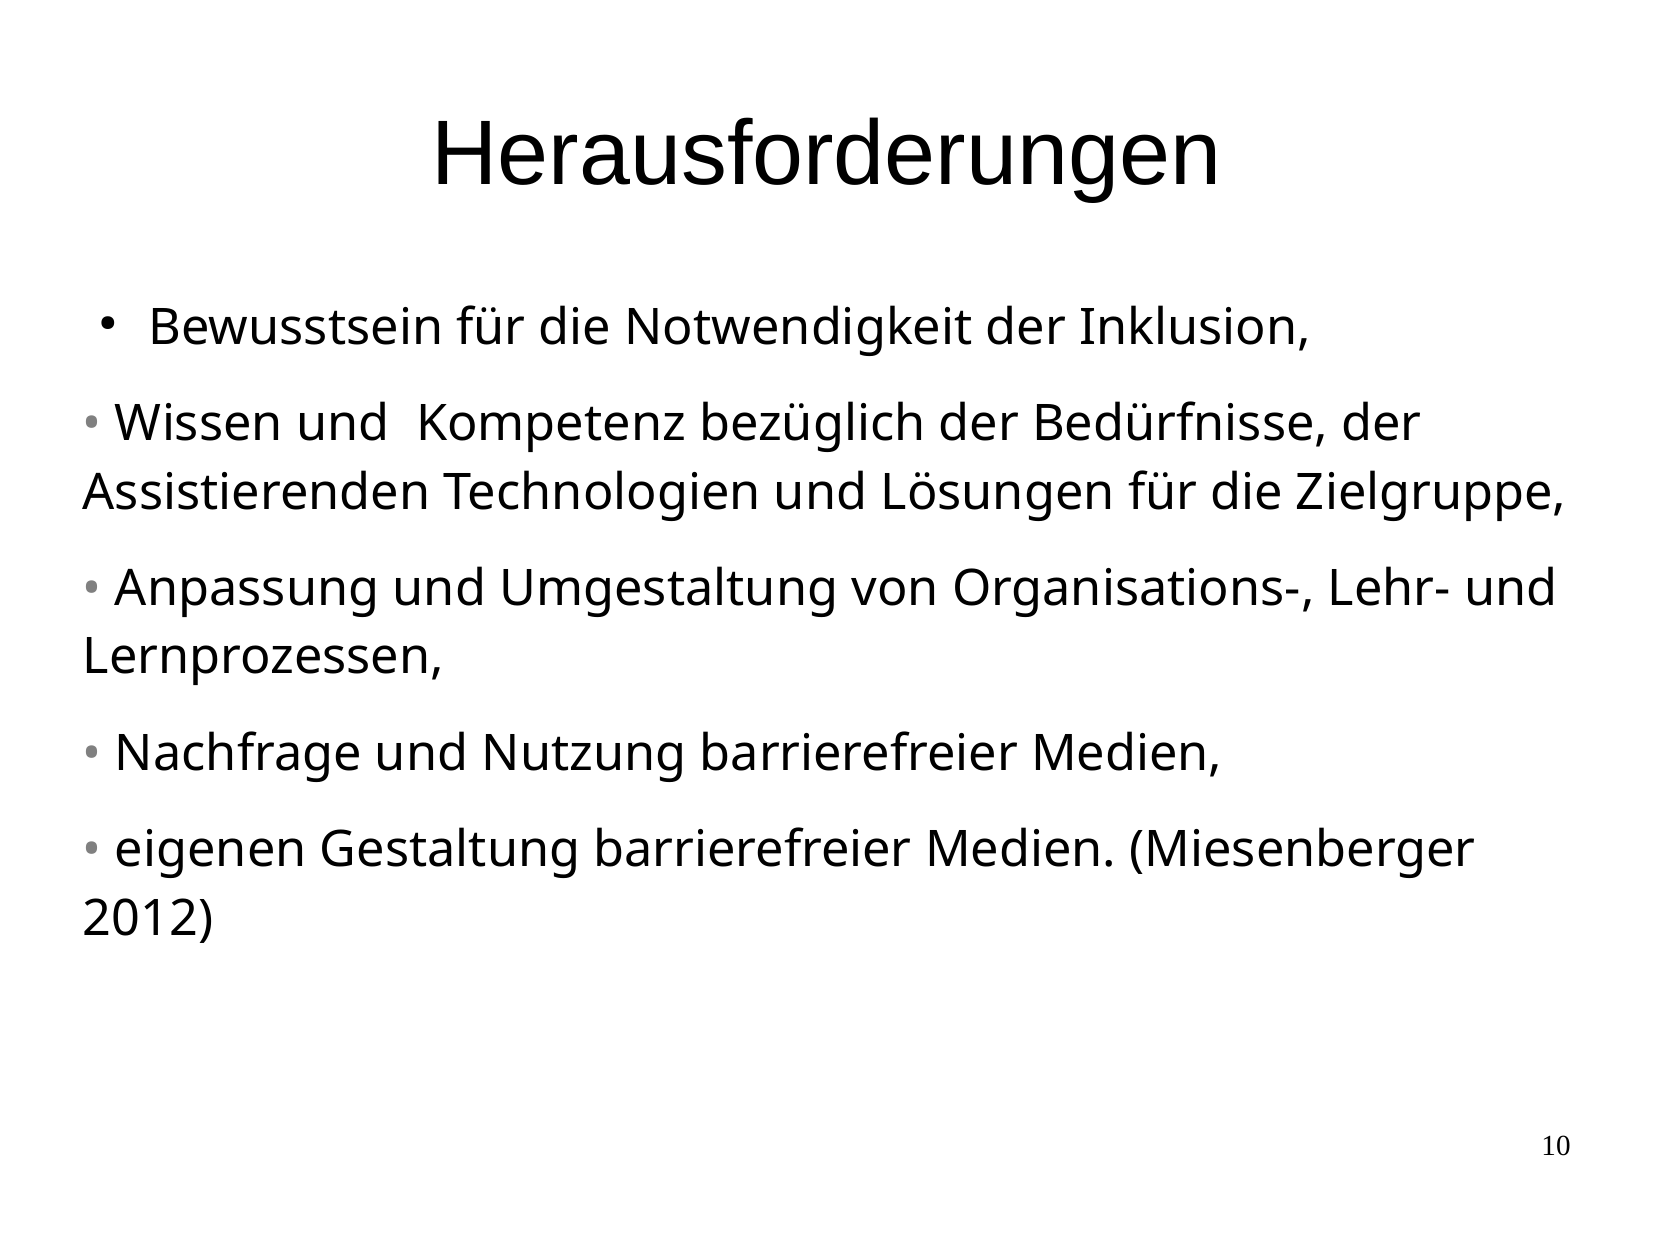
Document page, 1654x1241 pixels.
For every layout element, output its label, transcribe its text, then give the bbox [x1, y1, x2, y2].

list Bewusstsein für die Notwendigkeit der Inklusion, • Wissen und Kompetenz bezüglich der Bedürfnisse, der Assistierenden Technologien und Lösungen für die Zielgruppe, • Anpassung und Umgestaltung von Organisations-, Lehr- und Lernprozessen, • Nachfrage und Nutzung barrierefreier Medien, • eigenen Gestaltung barrierefreier Medien. (Miesenberger 2012) [82, 290, 1571, 1010]
title Herausforderungen [82, 49, 1571, 257]
